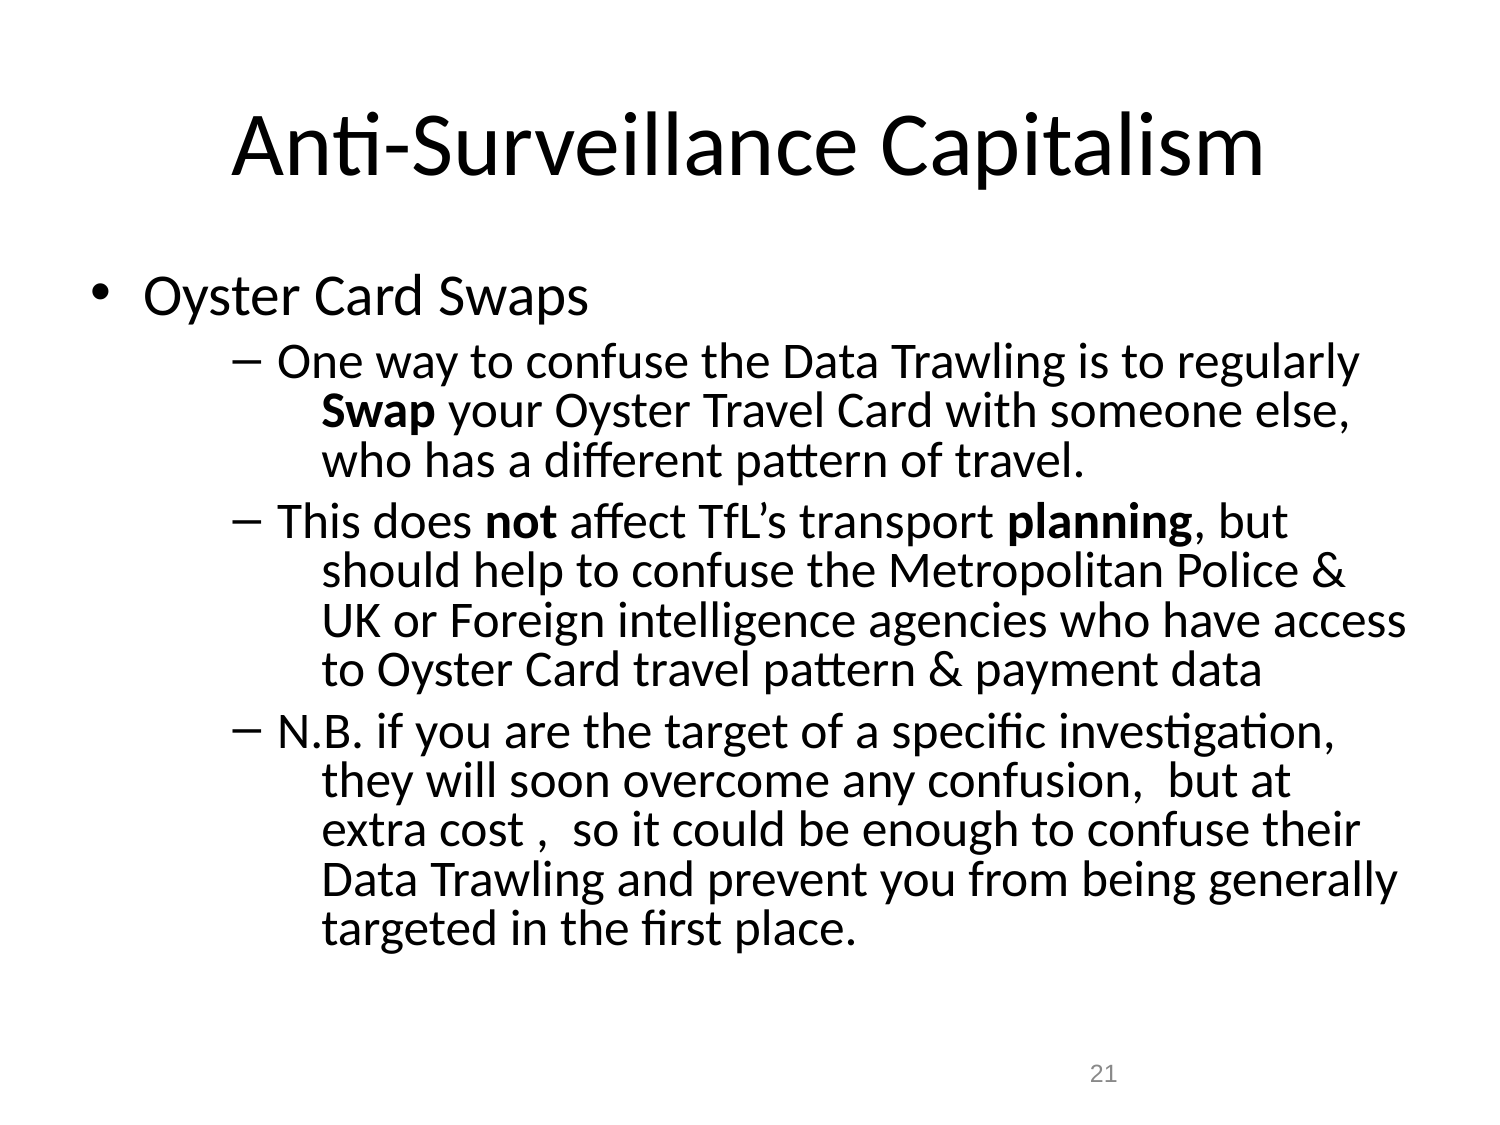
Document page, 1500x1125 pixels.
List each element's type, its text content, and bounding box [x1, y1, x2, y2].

title Anti-Surveillance Capitalism [75, 45, 1426, 233]
text_box 14 [1074, 1042, 1426, 1103]
list Oyster Card Swaps One way to confuse the Data Trawling is to regularly Swap your Oyster Travel Card with someone else, who has a different pattern of travel. This does not affect TfL’s transport planning, but should help to confuse the Metropolitan Police & UK or Foreign intelligence agencies who have access to Oyster Card travel pattern & payment data N.B. if you are the target of a specific investigation, they will soon overcome any confusion, but at extra cost , so it could be enough to confuse their Data Trawling and prevent you from being generally targeted in the first place. [75, 262, 1426, 1005]
